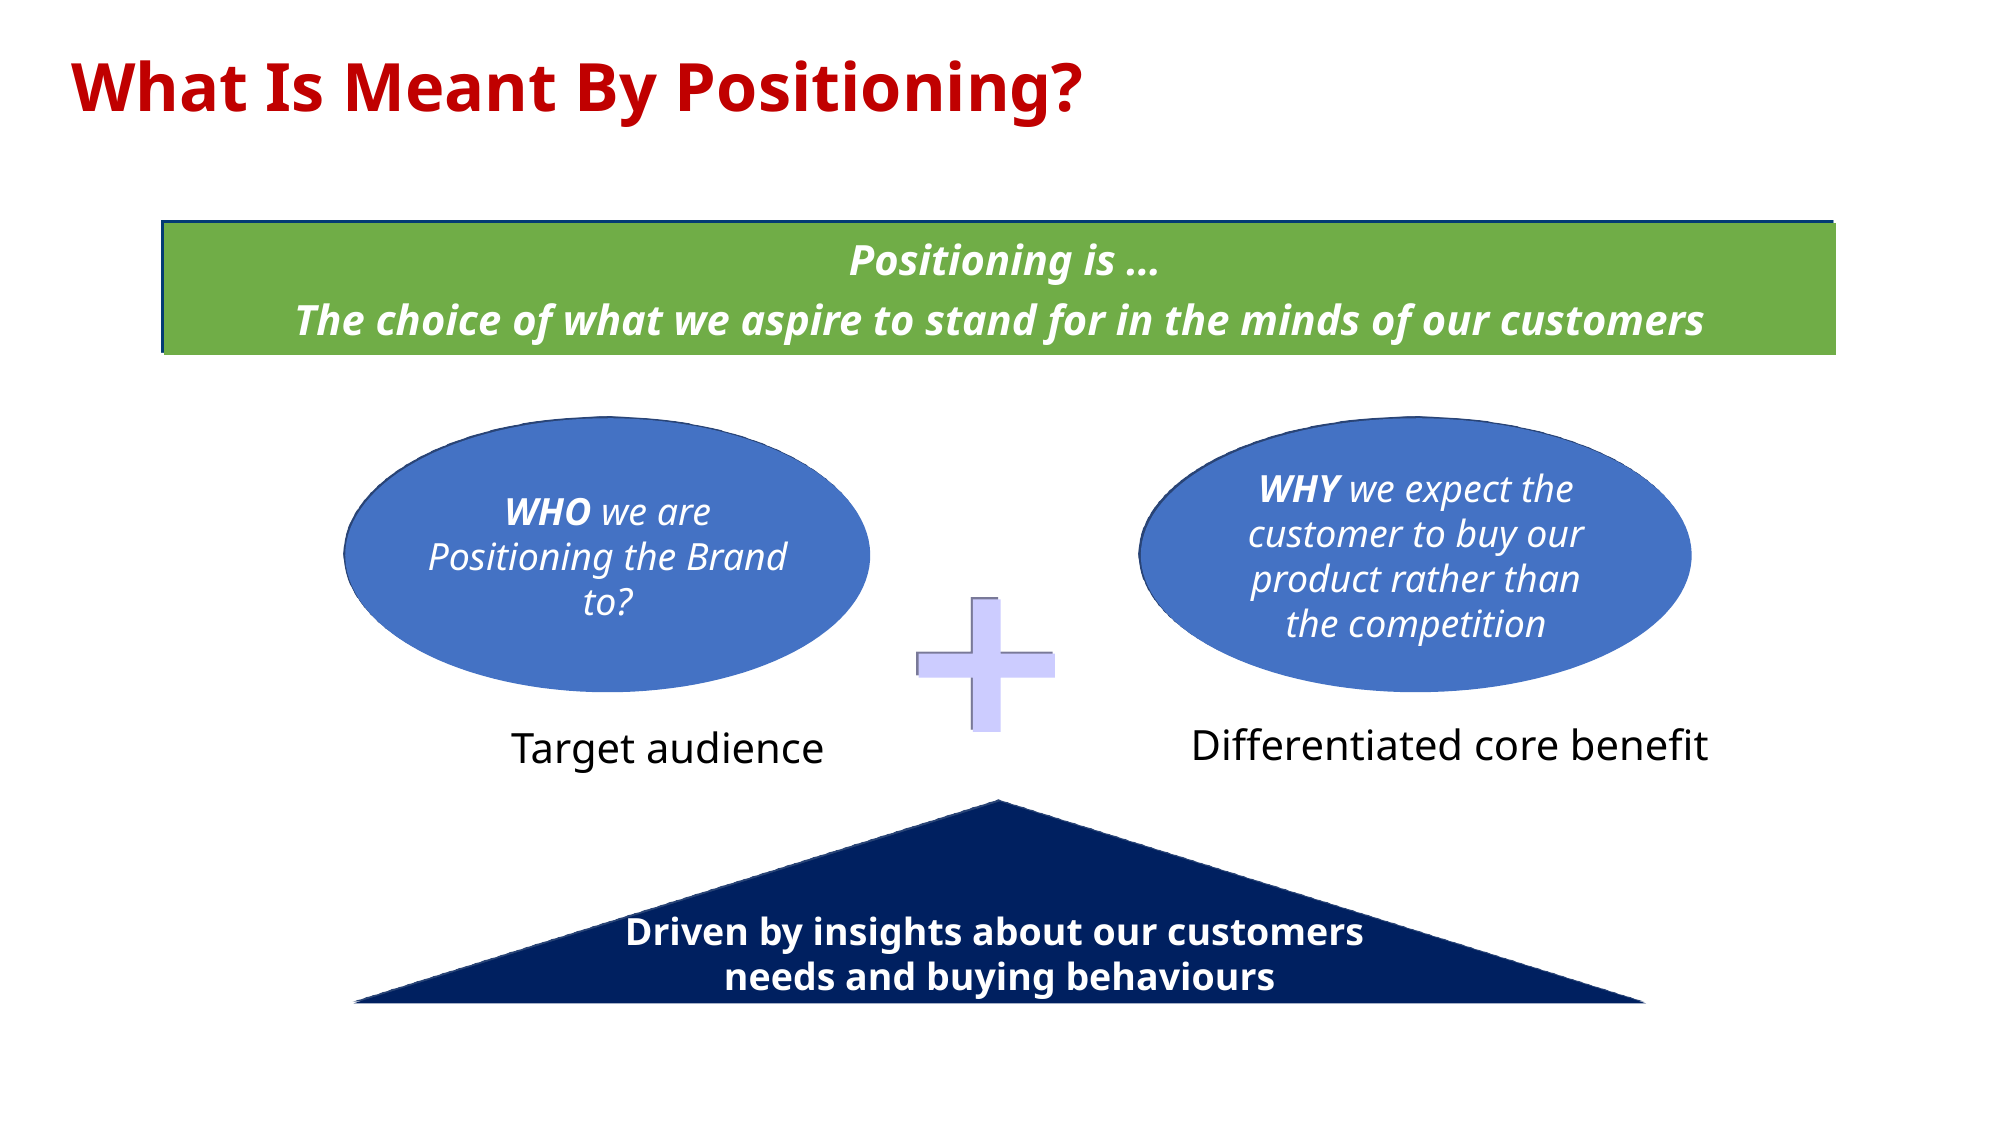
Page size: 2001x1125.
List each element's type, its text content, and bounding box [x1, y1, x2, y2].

text_box WHY we expect the customer to buy our product rather than the competition [1140, 418, 1692, 693]
text_box WHO we are Positioning the Brand to? [345, 418, 871, 693]
text_box Differentiated core benefit [1175, 711, 1682, 777]
text_box [918, 599, 1055, 732]
text_box Target audience [496, 713, 811, 780]
title What Is Meant By Positioning? [56, 0, 1782, 199]
text_box Driven by insights about our customers needs and buying behaviours [353, 801, 1647, 1004]
text_box Positioning is … The choice of what we aspire to stand for in the minds of our customers [164, 223, 1836, 355]
